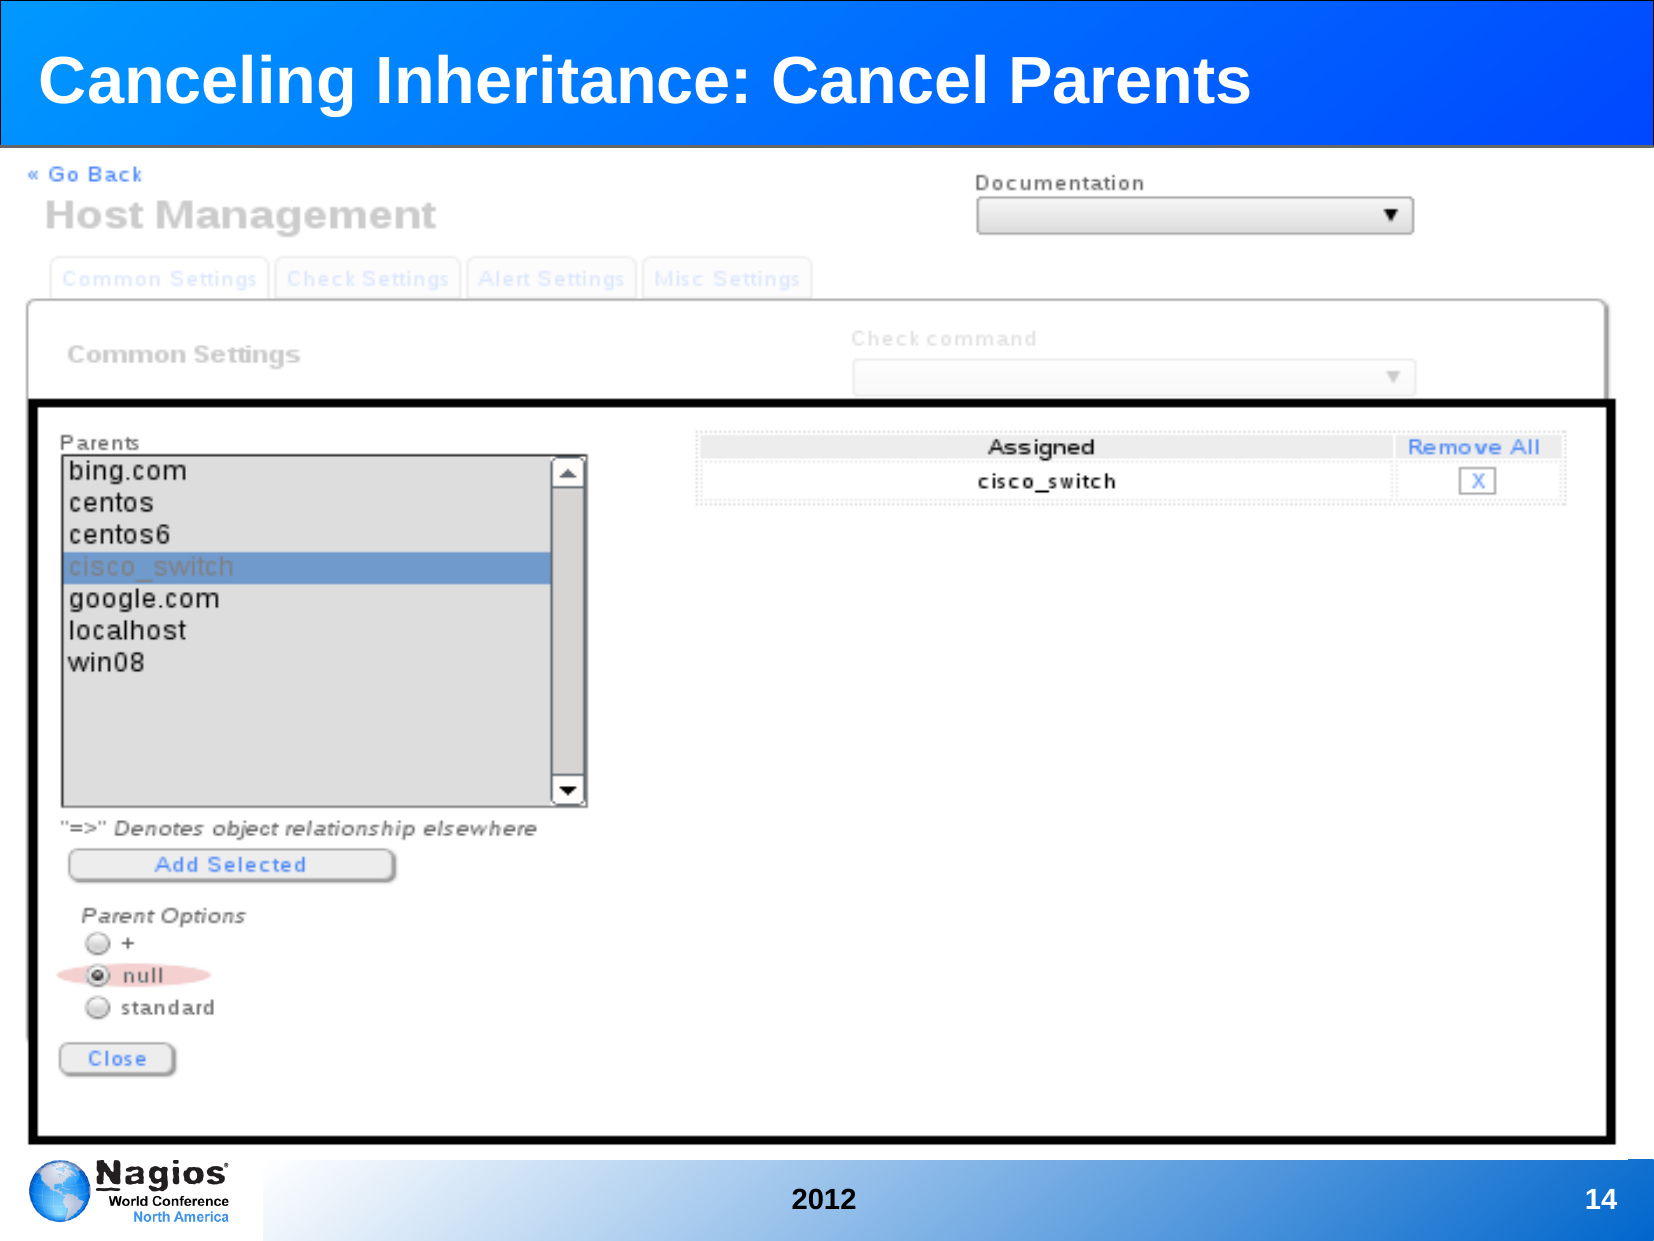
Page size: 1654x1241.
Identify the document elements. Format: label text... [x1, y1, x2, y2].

title Canceling Inheritance: Cancel Parents [38, 38, 1628, 122]
picture [15, 165, 1628, 1235]
